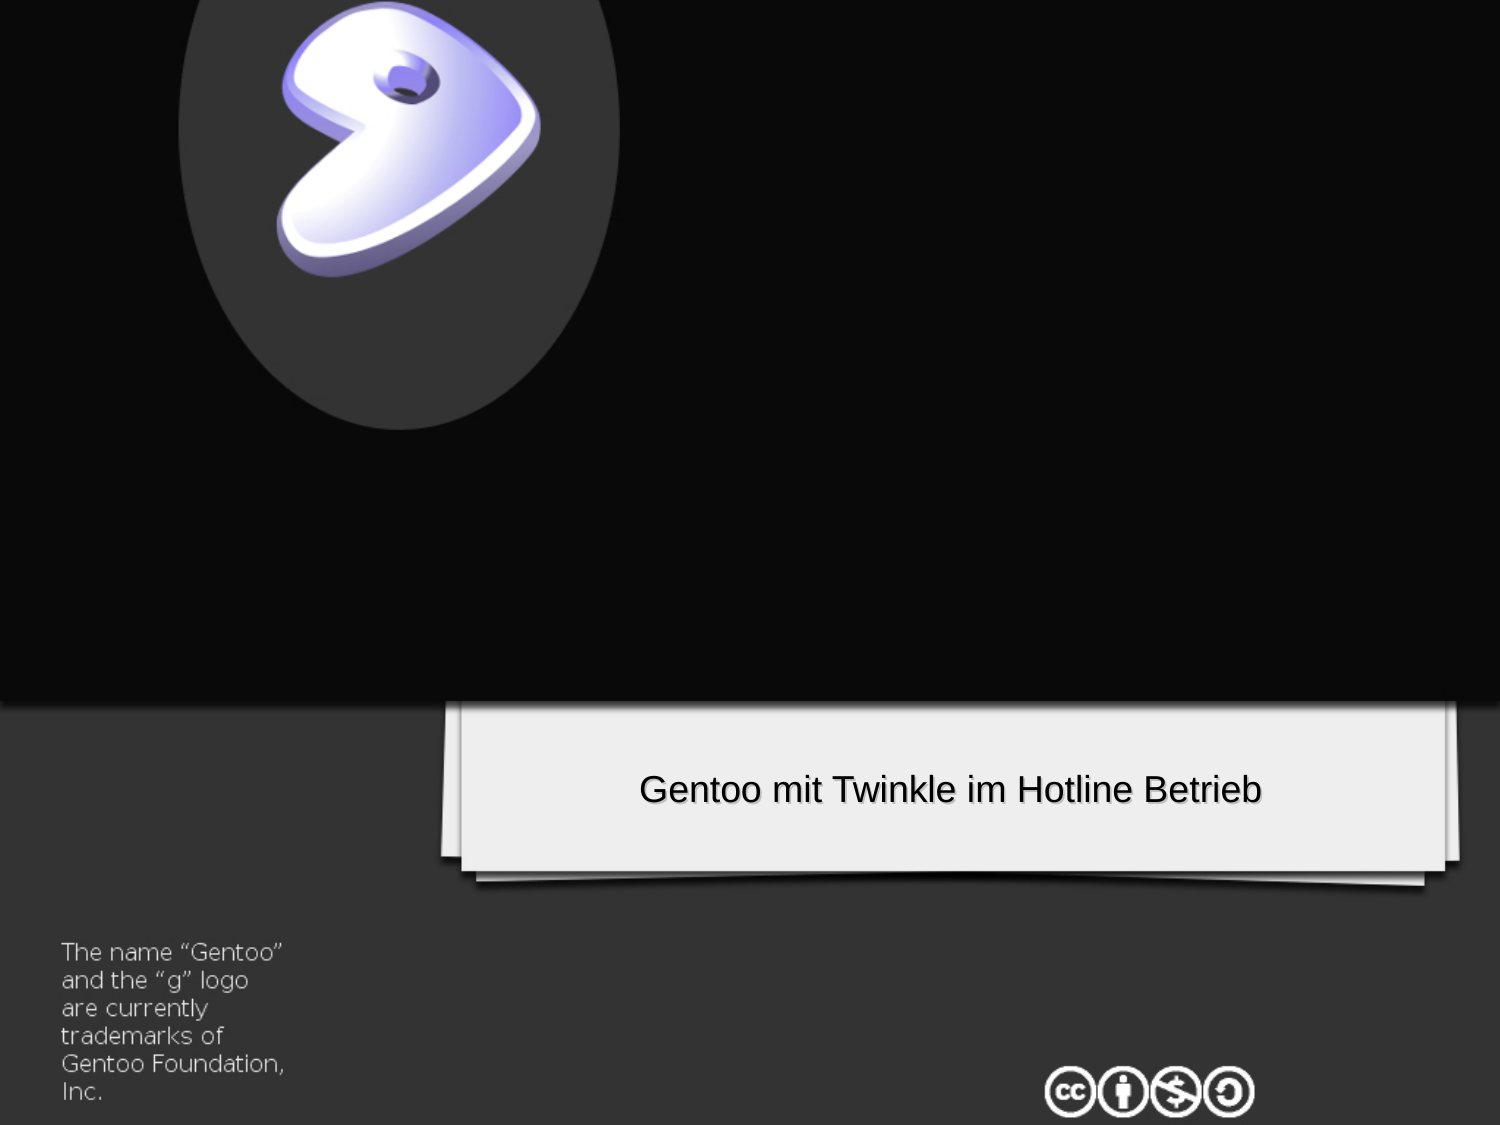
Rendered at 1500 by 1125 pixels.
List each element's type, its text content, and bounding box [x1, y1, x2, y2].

title Gentoo mit Twinkle im Hotline Betrieb [466, 710, 1436, 869]
picture [0, 0, 1500, 1125]
